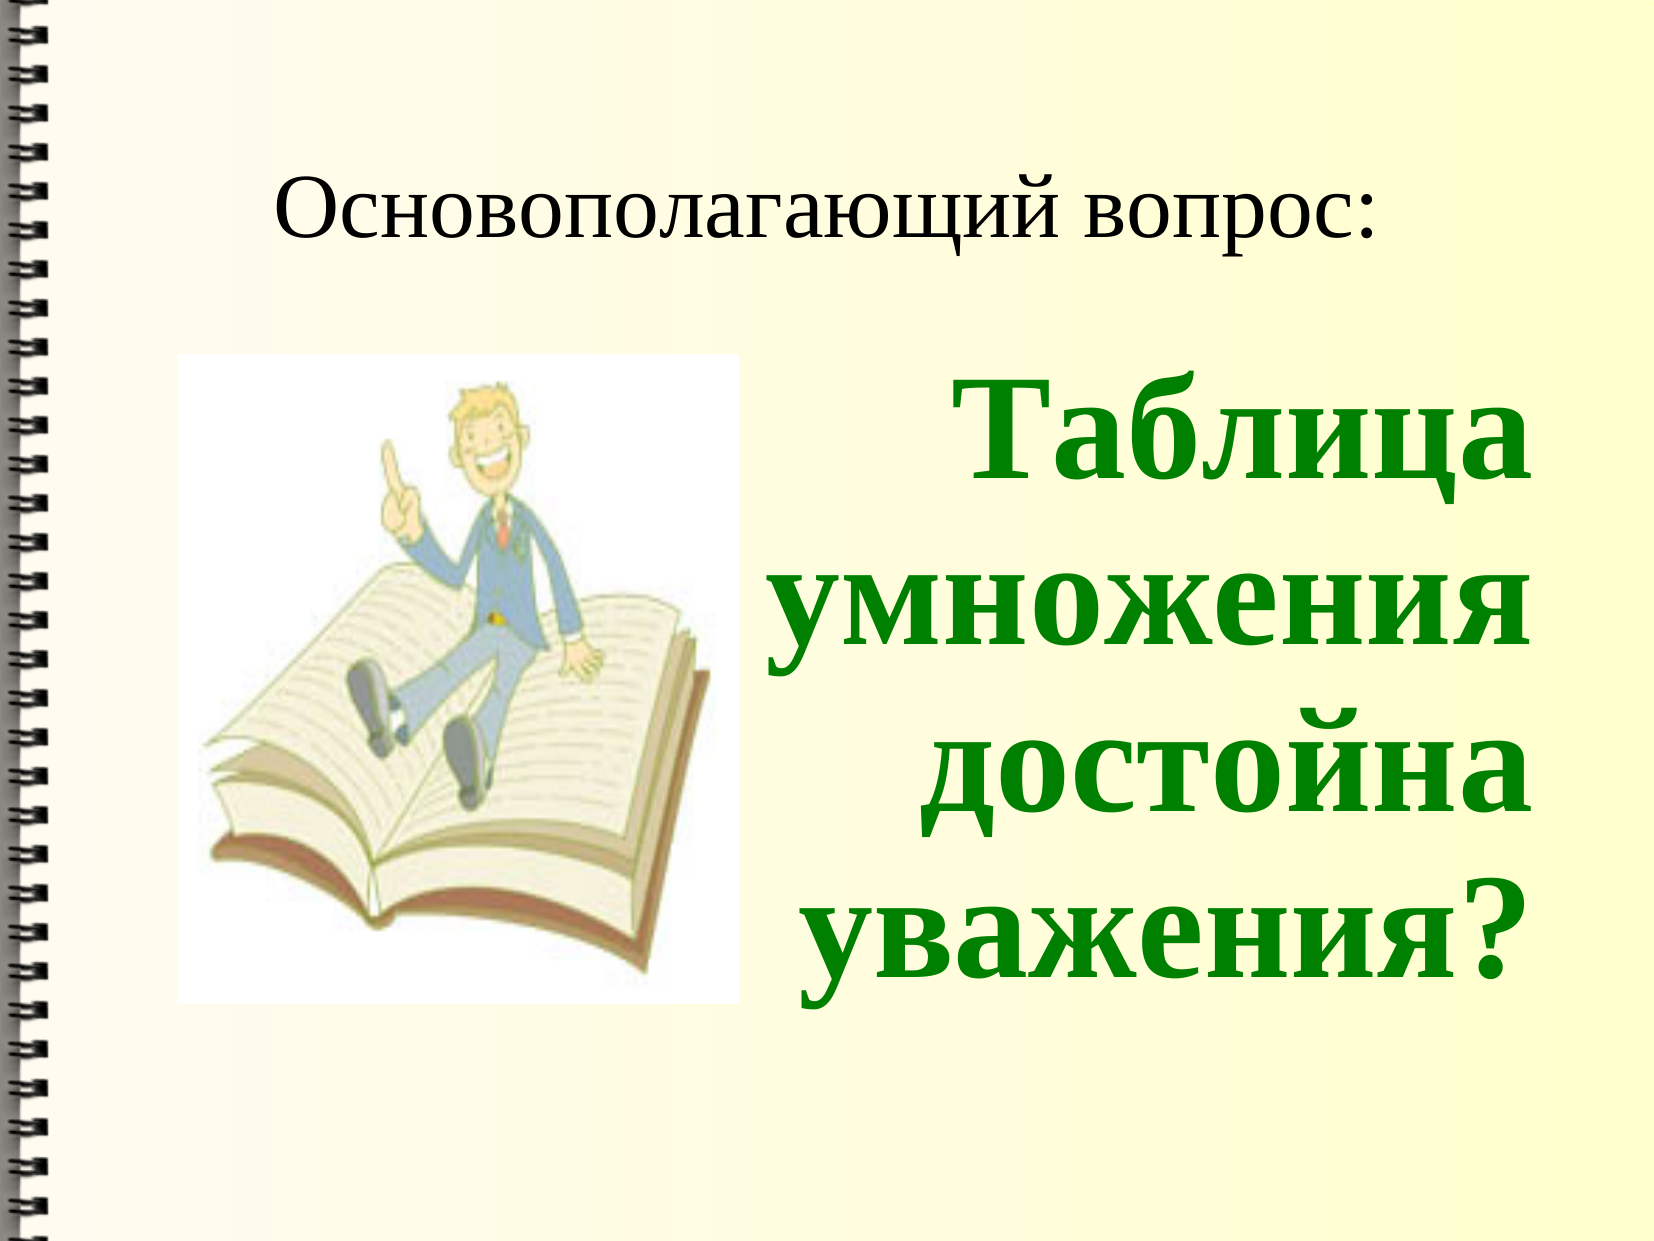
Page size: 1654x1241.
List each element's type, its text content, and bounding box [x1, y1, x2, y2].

picture [177, 354, 739, 1004]
picture [0, 0, 1654, 1241]
list Таблица умножения достойна уважения? [152, 344, 1534, 1127]
title Основополагающий вопрос: [121, 102, 1534, 311]
